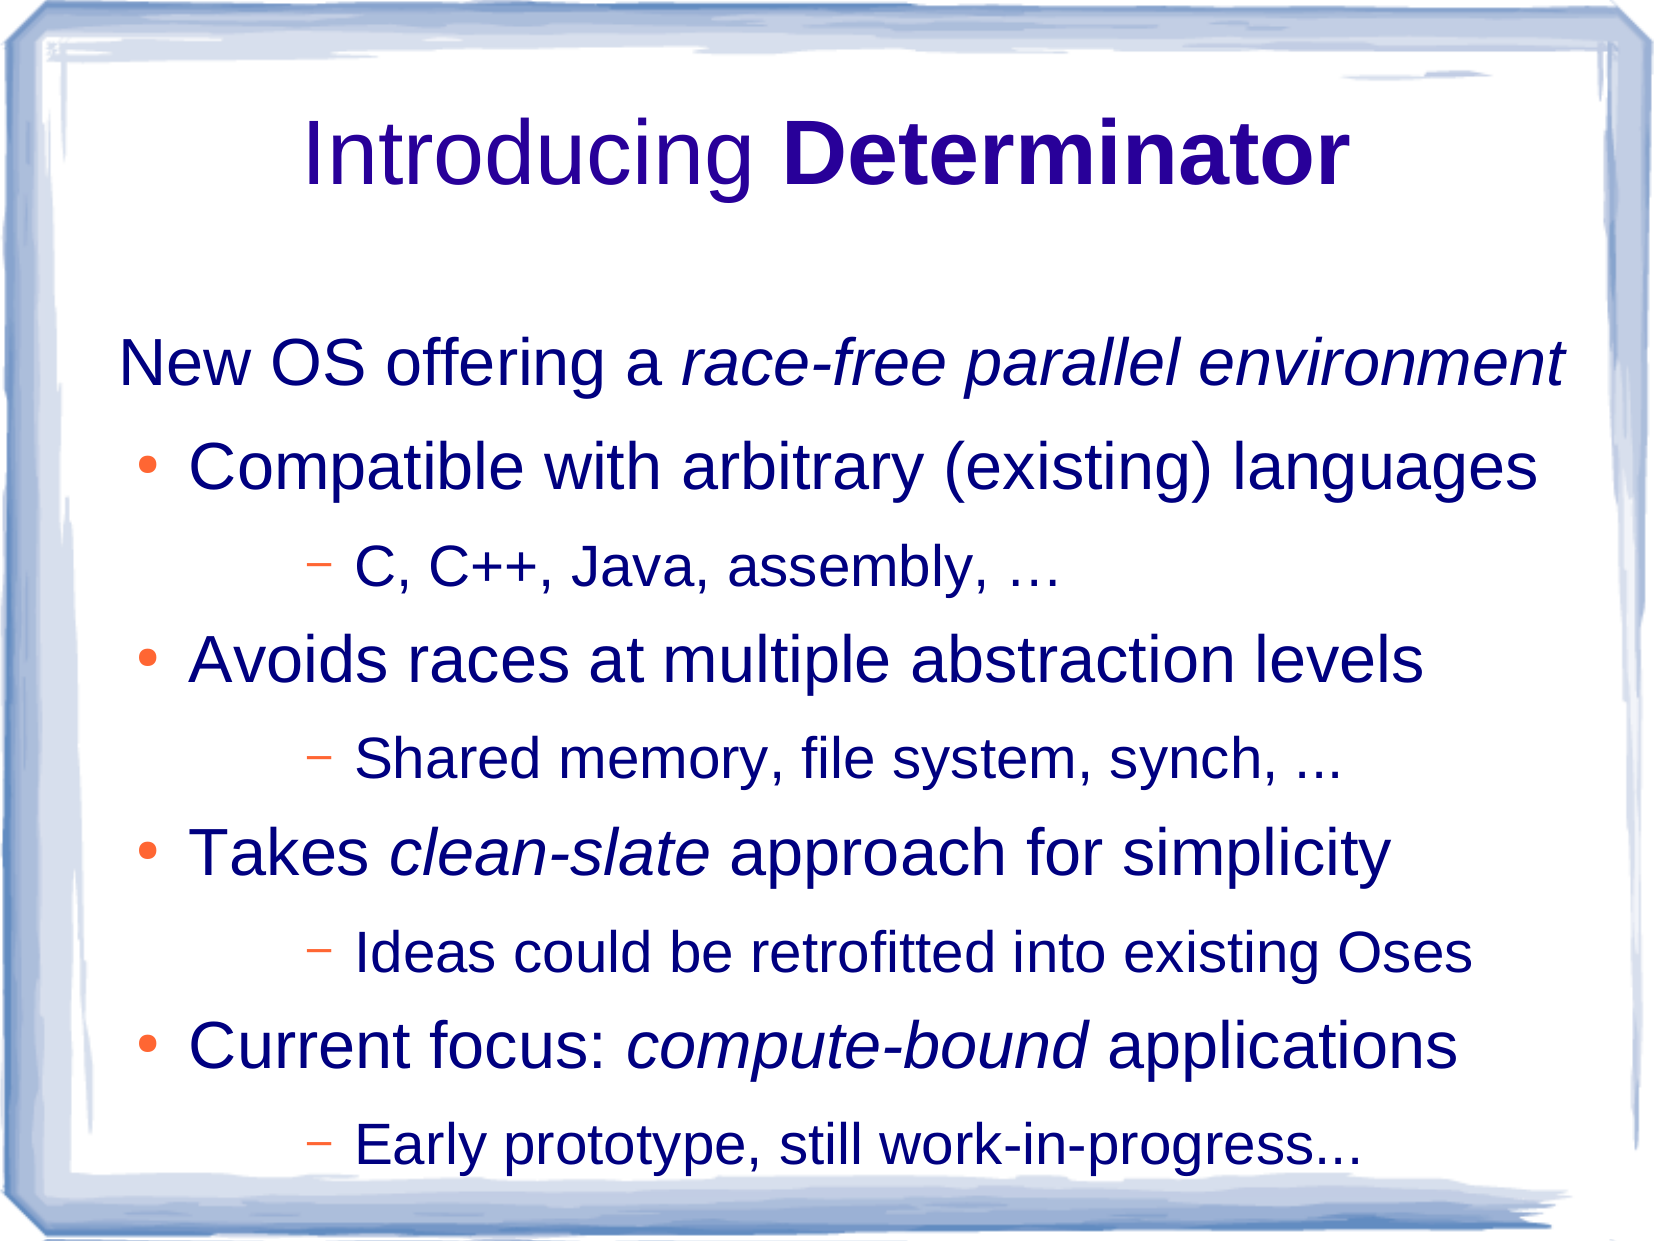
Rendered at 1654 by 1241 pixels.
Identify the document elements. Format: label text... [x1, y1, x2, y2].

picture [0, 0, 1654, 1241]
title Introducing Determinator [82, 56, 1571, 250]
list New OS offering a race-free parallel environment Compatible with arbitrary (existing) languages C, C++, Java, assembly, … Avoids races at multiple abstraction levels Shared memory, file system, synch, ... Takes clean-slate approach for simplicity Ideas could be retrofitted into existing Oses Current focus: compute-bound applications Early prototype, still work-in-progress... [118, 324, 1571, 1177]
